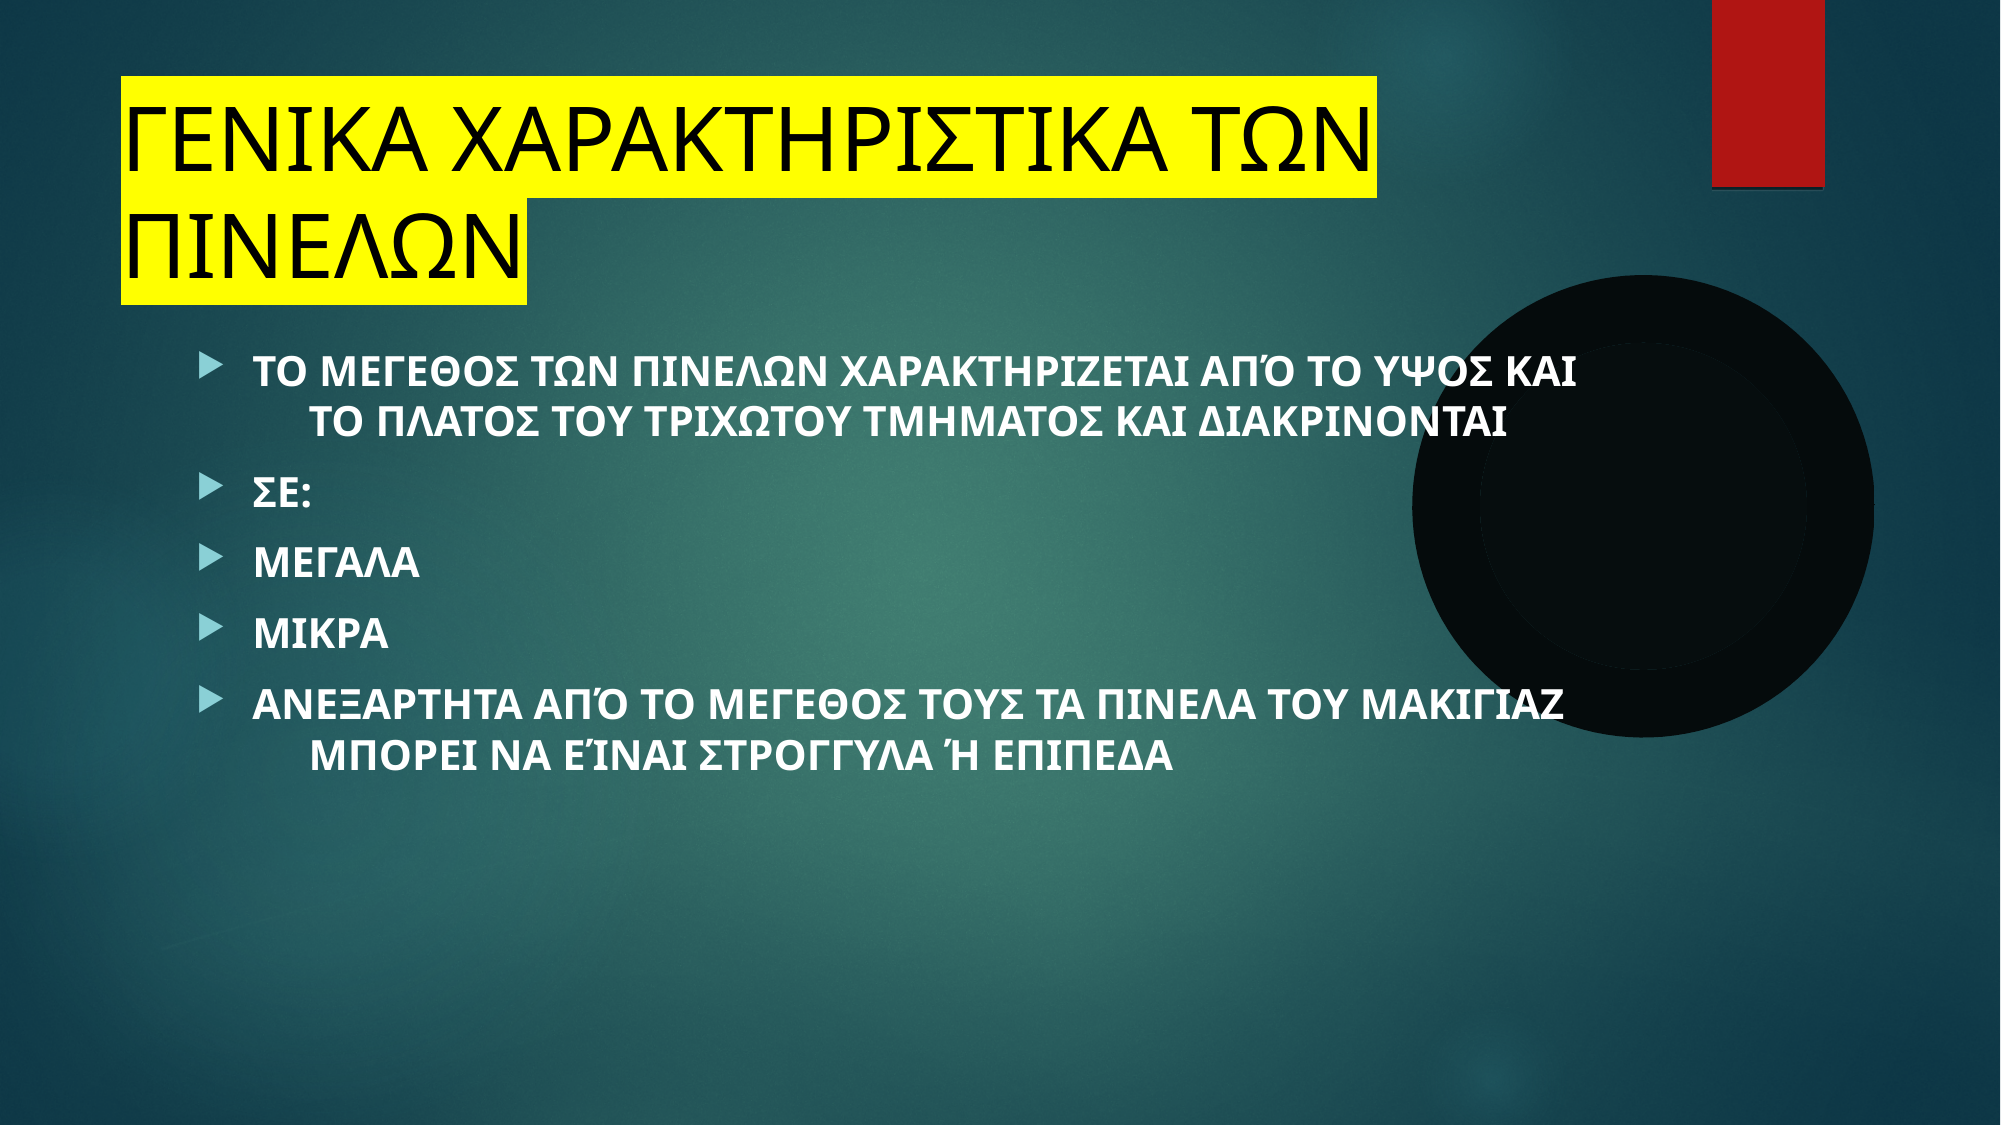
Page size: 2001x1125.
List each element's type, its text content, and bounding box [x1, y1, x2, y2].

title ΓΕΝΙΚΑ ΧΑΡΑΚΤΗΡΙΣΤΙΚΑ ΤΩΝ ΠΙΝΕΛΩΝ [106, 74, 1649, 305]
list ΤΟ ΜΕΓΕΘΟΣ ΤΩΝ ΠΙΝΕΛΩΝ ΧΑΡΑΚΤΗΡΙΖΕΤΑΙ ΑΠΌ ΤΟ ΥΨΟΣ ΚΑΙ ΤΟ ΠΛΑΤΟΣ ΤΟΥ ΤΡΙΧΩΤΟΥ ΤΜΗΜΑΤΟΣ ΚΑΙ ΔΙΑΚΡΙΝΟΝΤΑΙ ΣΕ: ΜΕΓΑΛΑ ΜΙΚΡΑ ΑΝΕΞΑΡΤΗΤΑ ΑΠΌ ΤΟ ΜΕΓΕΘΟΣ ΤΟΥΣ ΤΑ ΠΙΝΕΛΑ ΤΟΥ ΜΑΚΙΓΙΑΖ ΜΠΟΡΕΙ ΝΑ ΕΊΝΑΙ ΣΤΡΟΓΓΥΛΑ Ή ΕΠΙΠΕΔΑ [181, 336, 1649, 913]
